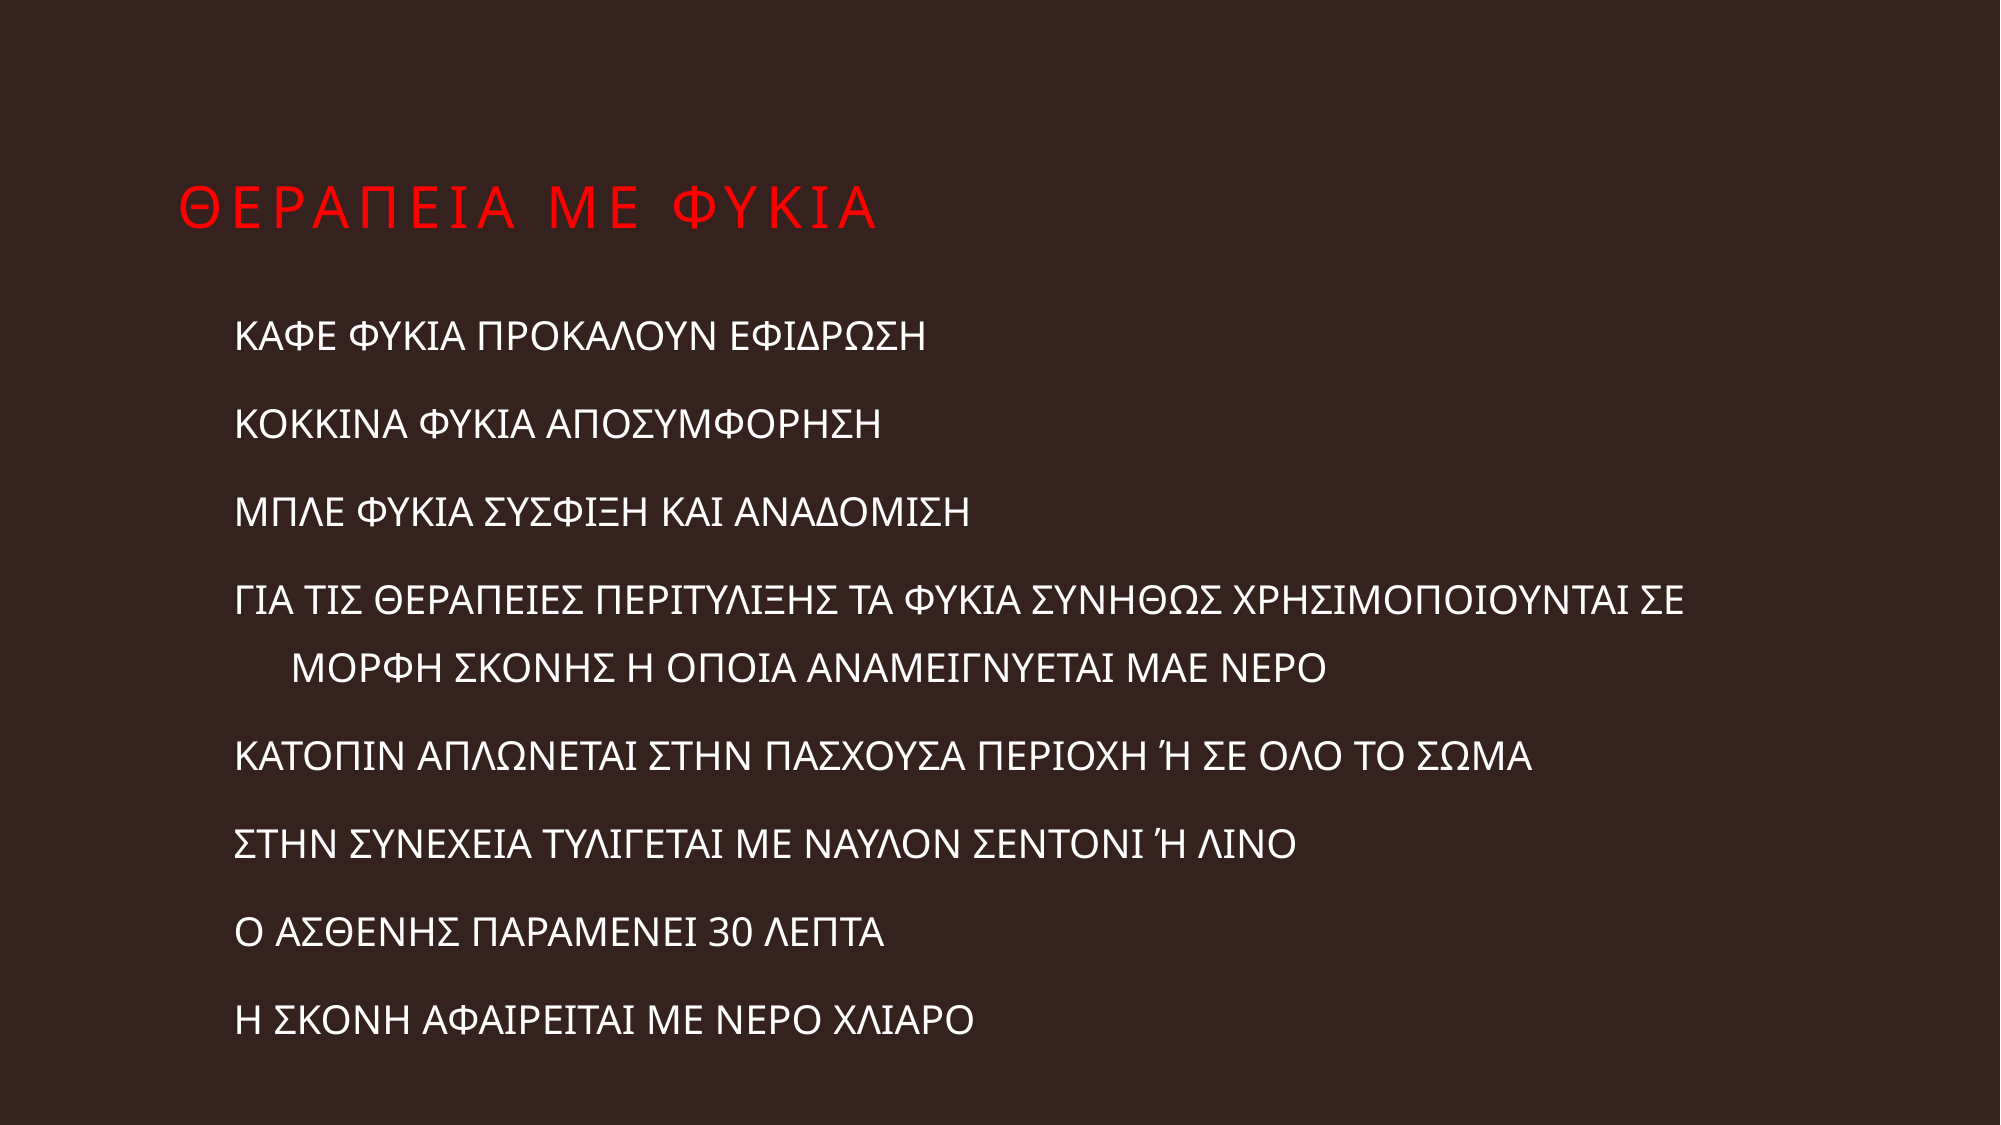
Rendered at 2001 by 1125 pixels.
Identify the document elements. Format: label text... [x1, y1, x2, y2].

title ΘΕΡΑΠΕΙΑ ΜΕ ΦΥΚΙΑ [177, 165, 1206, 274]
list ΚΑΦΕ ΦΥΚΙΑ ΠΡΟΚΑΛΟΥΝ ΕΦΙΔΡΩΣΗ ΚΟΚΚΙΝΑ ΦΥΚΙΑ ΑΠΟΣΥΜΦΟΡΗΣΗ ΜΠΛΕ ΦΥΚΙΑ ΣΥΣΦΙΞΗ ΚΑΙ ΑΝΑΔΟΜΙΣΗ ΓΙΑ ΤΙΣ ΘΕΡΑΠΕΙΕΣ ΠΕΡΙΤΥΛΙΞΗΣ ΤΑ ΦΥΚΙΑ ΣΥΝΗΘΩΣ ΧΡΗΣΙΜΟΠΟΙΟΥΝΤΑΙ ΣΕ ΜΟΡΦΗ ΣΚΟΝΗΣ Η ΟΠΟΙΑ ΑΝΑΜΕΙΓΝΥΕΤΑΙ ΜΑΕ ΝΕΡΟ ΚΑΤΟΠΙΝ ΑΠΛΩΝΕΤΑΙ ΣΤΗΝ ΠΑΣΧΟΥΣΑ ΠΕΡΙΟΧΗ Ή ΣΕ ΟΛΟ ΤΟ ΣΩΜΑ ΣΤΗΝ ΣΥΝΕΧΕΙΑ ΤΥΛΙΓΕΤΑΙ ΜΕ ΝΑΥΛΟΝ ΣΕΝΤΟΝΙ Ή ΛΙΝΟ Ο ΑΣΘΕΝΗΣ ΠΑΡΑΜΕΝΕΙ 30 ΛΕΠΤΑ Η ΣΚΟΝΗ ΑΦΑΙΡΕΙΤΑΙ ΜΕ ΝΕΡΟ ΧΛΙΑΡΟ [177, 293, 1822, 1052]
